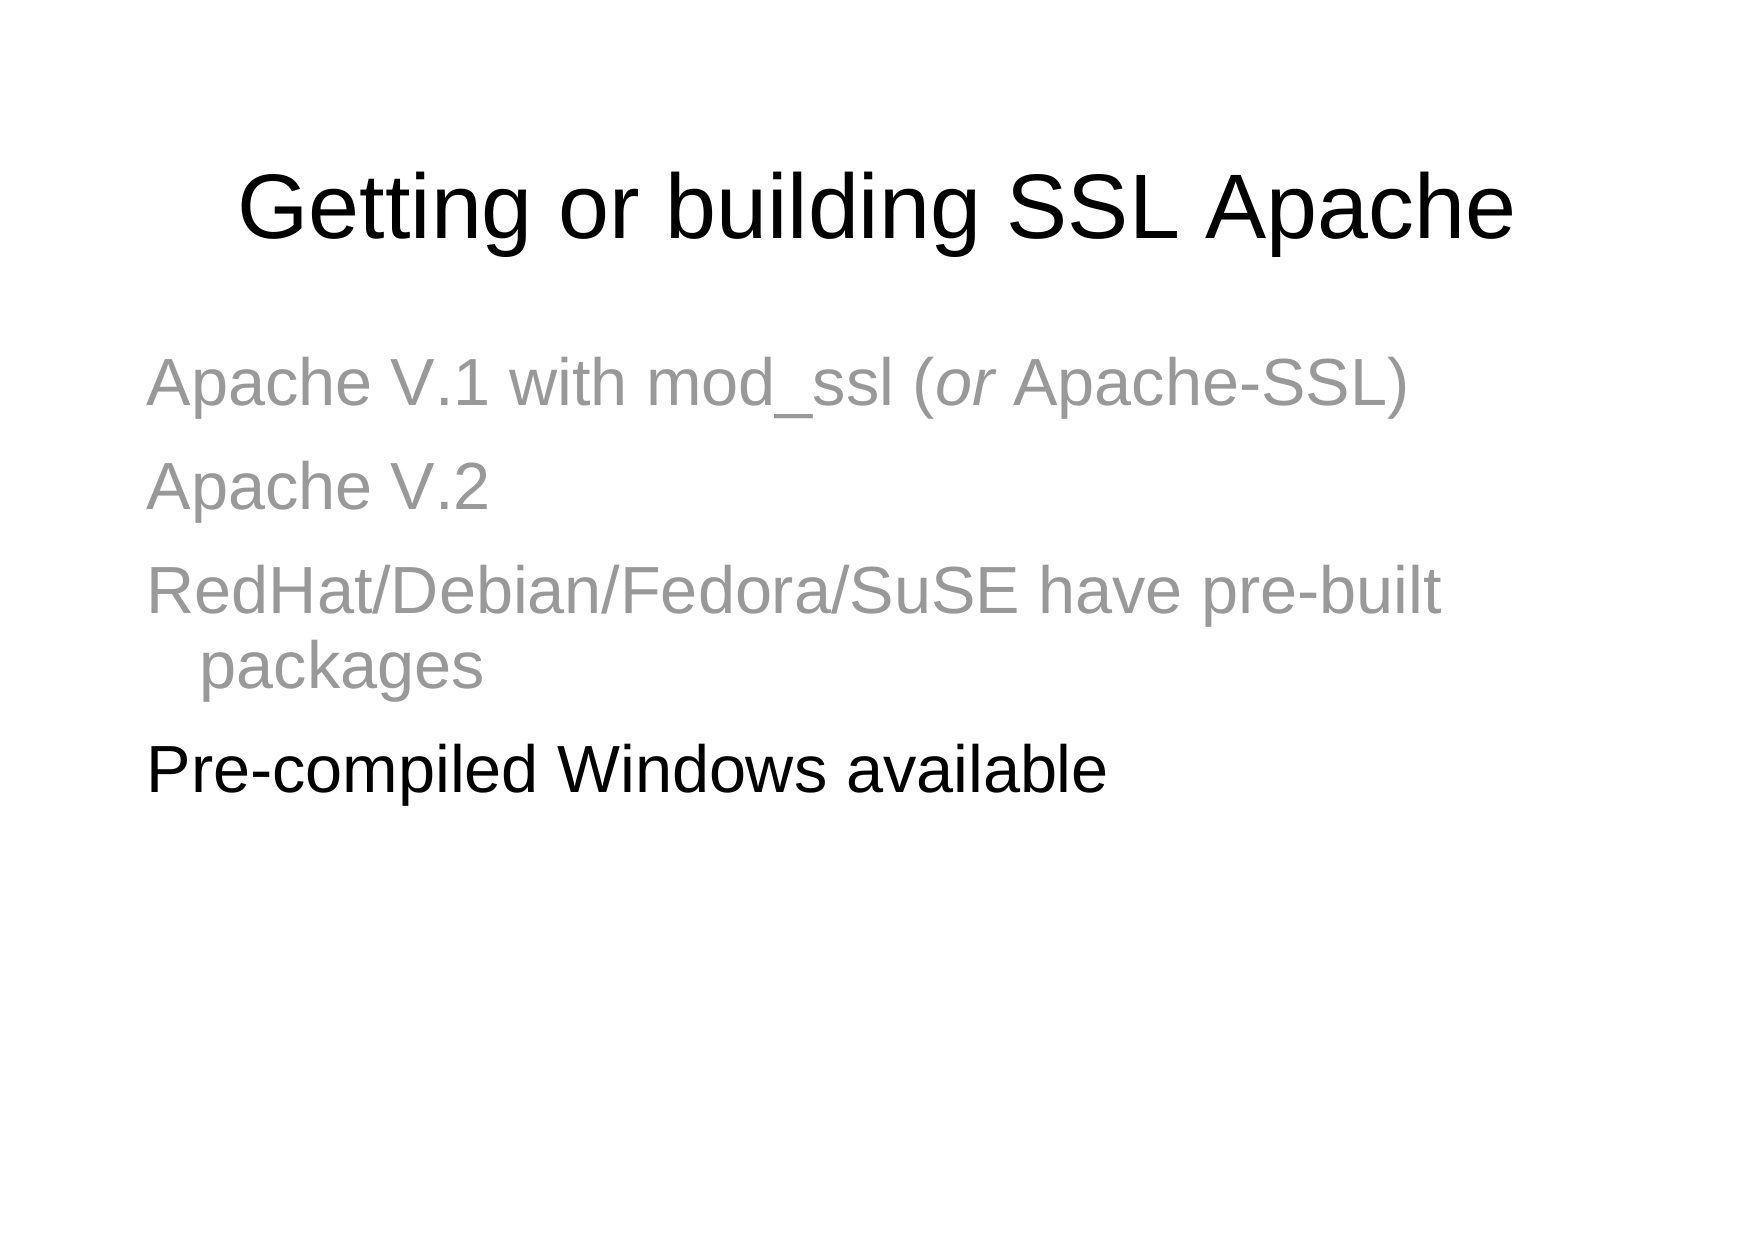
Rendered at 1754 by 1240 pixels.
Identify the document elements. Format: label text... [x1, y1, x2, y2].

title Getting or building SSL Apache [128, 102, 1627, 310]
list Apache V.1 with mod_ssl (or Apache-SSL) Apache V.2 RedHat/Debian/Fedora/SuSE have pre-built packages Pre-compiled Windows available [128, 344, 1627, 1126]
